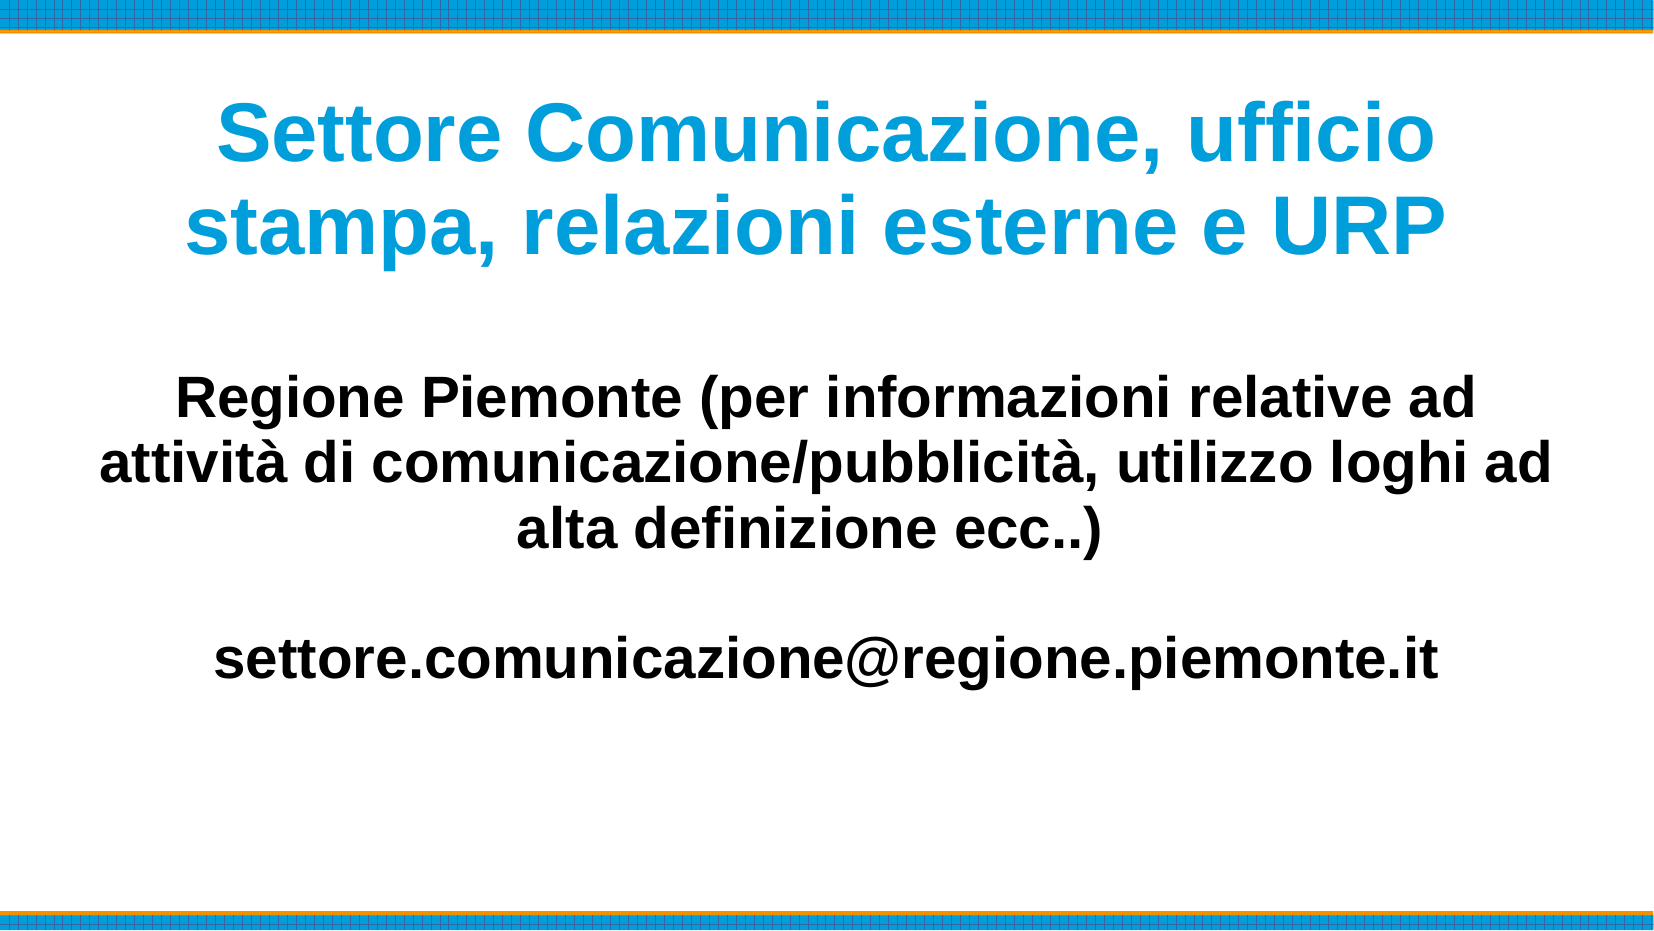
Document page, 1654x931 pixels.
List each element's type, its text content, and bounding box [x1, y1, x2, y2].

subtitle Settore Comunicazione, ufficio stampa, relazioni esterne e URP Regione Piemonte (per informazioni relative ad attività di comunicazione/pubblicità, utilizzo loghi ad alta definizione ecc..) settore.comunicazione@regione.piemonte.it [88, 44, 1565, 798]
